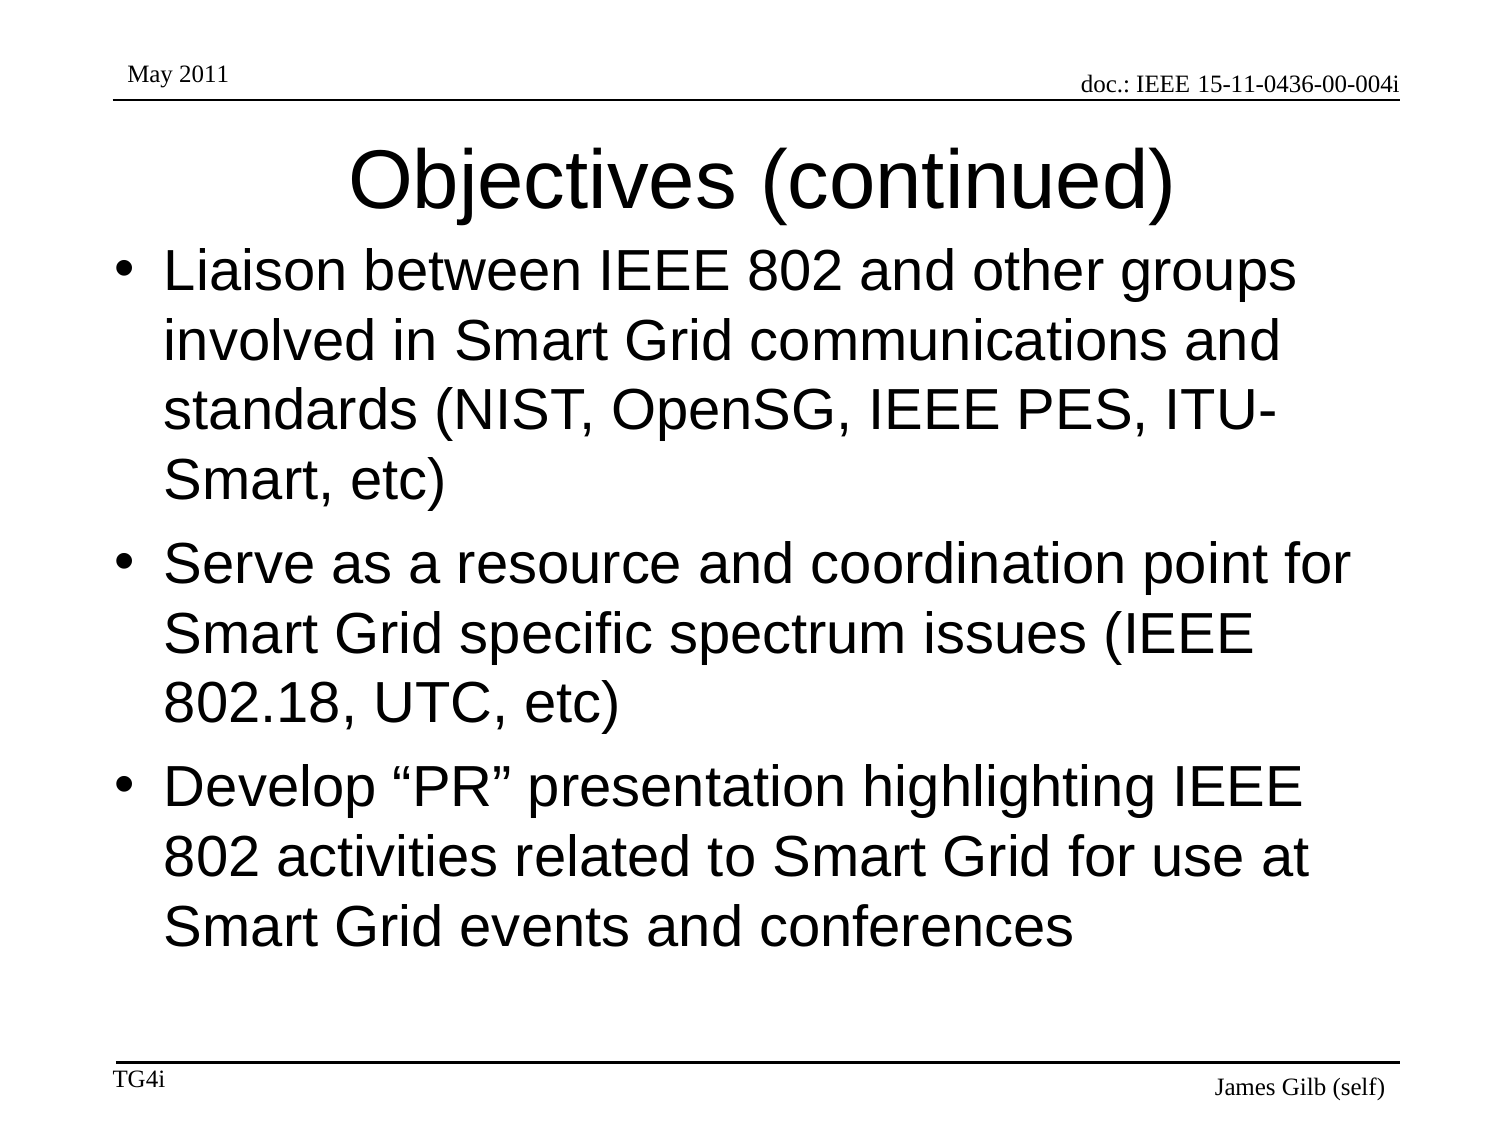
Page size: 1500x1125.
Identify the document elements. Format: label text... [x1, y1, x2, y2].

list Liaison between IEEE 802 and other groups involved in Smart Grid communications and standards (NIST, OpenSG, IEEE PES, ITU- Smart, etc) Serve as a resource and coordination point for Smart Grid specific spectrum issues (IEEE 802.18, UTC, etc) Develop “PR” presentation highlighting IEEE 802 activities related to Smart Grid for use at Smart Grid events and conferences [99, 224, 1375, 968]
title Objectives (continued) [125, 112, 1401, 238]
